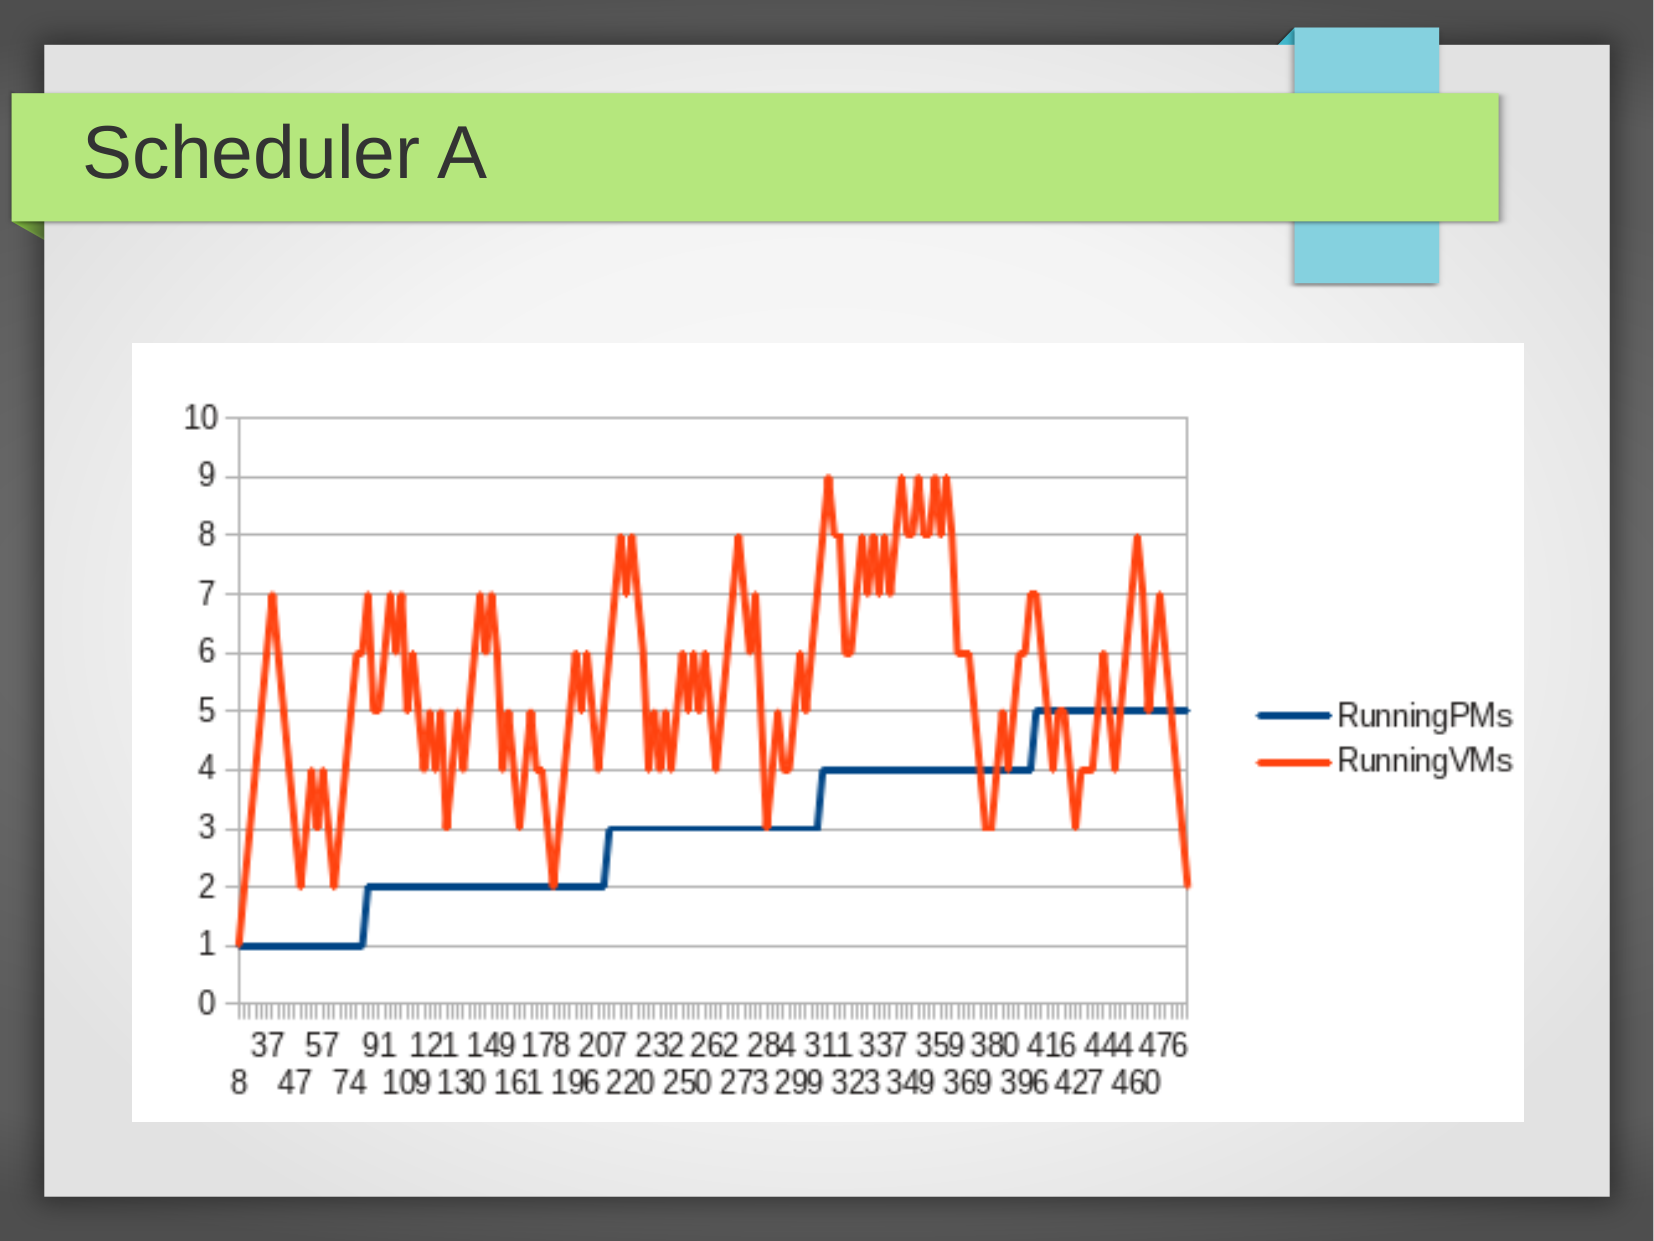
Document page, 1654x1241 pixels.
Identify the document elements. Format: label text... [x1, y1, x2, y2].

picture [0, 0, 1654, 1241]
title Scheduler A [82, 49, 1571, 257]
